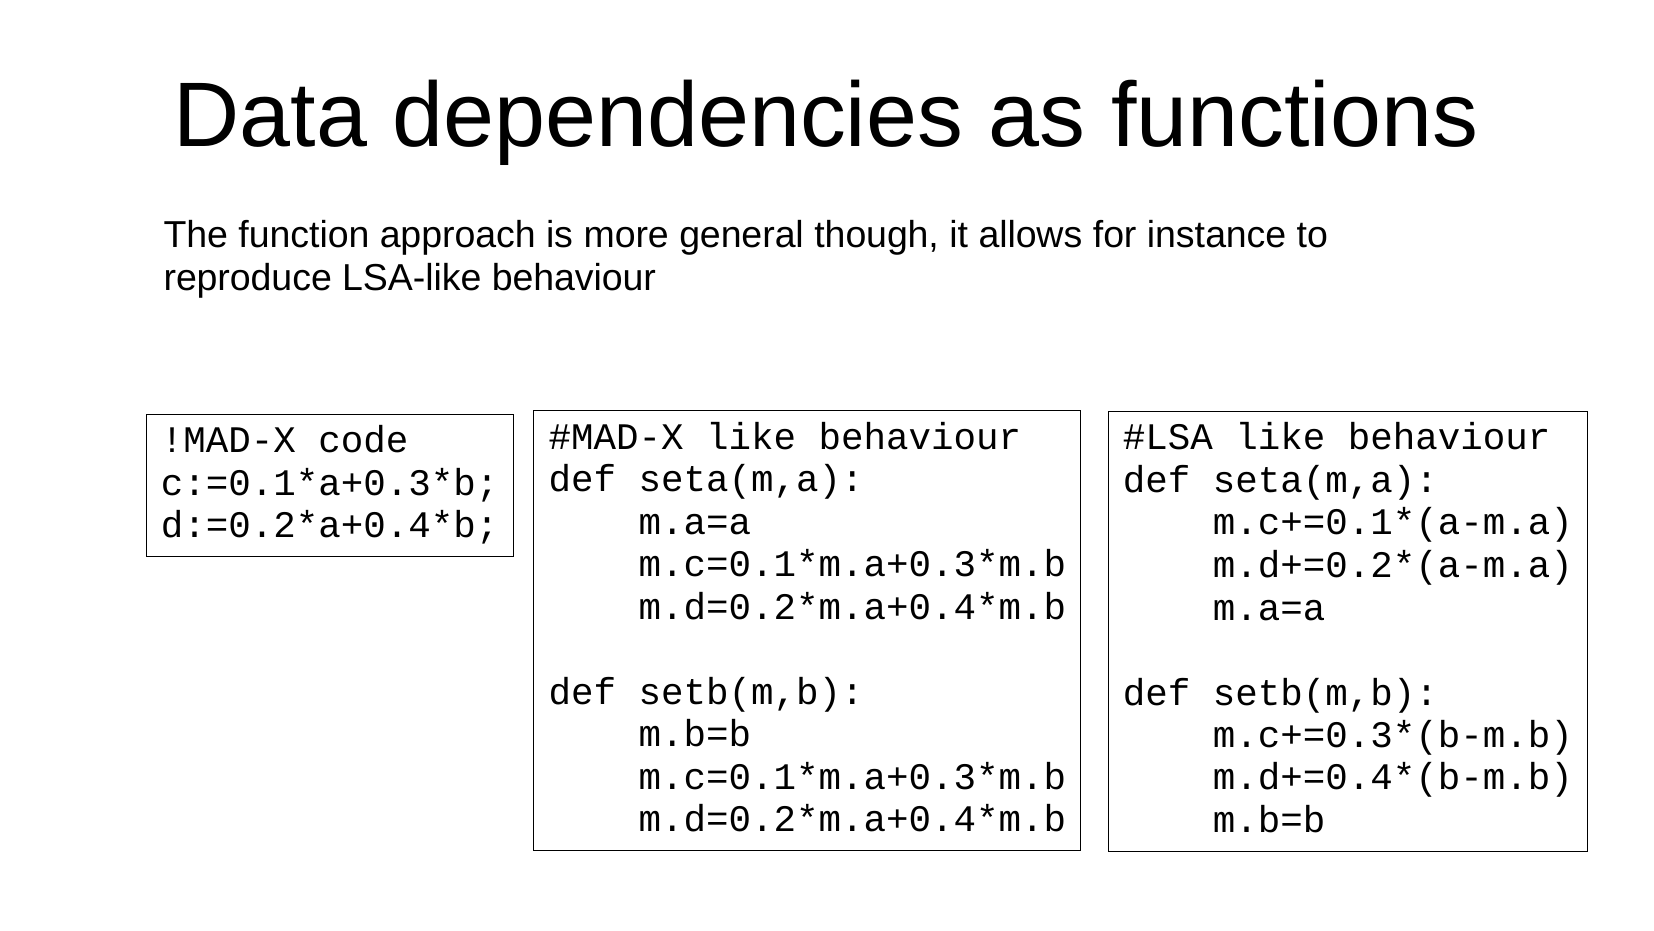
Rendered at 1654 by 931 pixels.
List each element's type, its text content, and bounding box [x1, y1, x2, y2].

text_box #LSA like behaviour def seta(m,a): m.c+=0.1*(a-m.a) m.d+=0.2*(a-m.a) m.a=a def setb(m,b): m.c+=0.3*(b-m.b) m.d+=0.4*(b-m.b) m.b=b [1108, 411, 1588, 852]
text_box #MAD-X like behaviour def seta(m,a): m.a=a m.c=0.1*m.a+0.3*m.b m.d=0.2*m.a+0.4*m.b def setb(m,b): m.b=b m.c=0.1*m.a+0.3*m.b m.d=0.2*m.a+0.4*m.b [533, 410, 1081, 851]
text_box The function approach is more general though, it allows for instance to reproduce LSA-like behaviour [148, 206, 1400, 390]
title Data dependencies as functions [82, 37, 1571, 193]
text_box !MAD-X code c:=0.1*a+0.3*b; d:=0.2*a+0.4*b; [146, 414, 514, 557]
